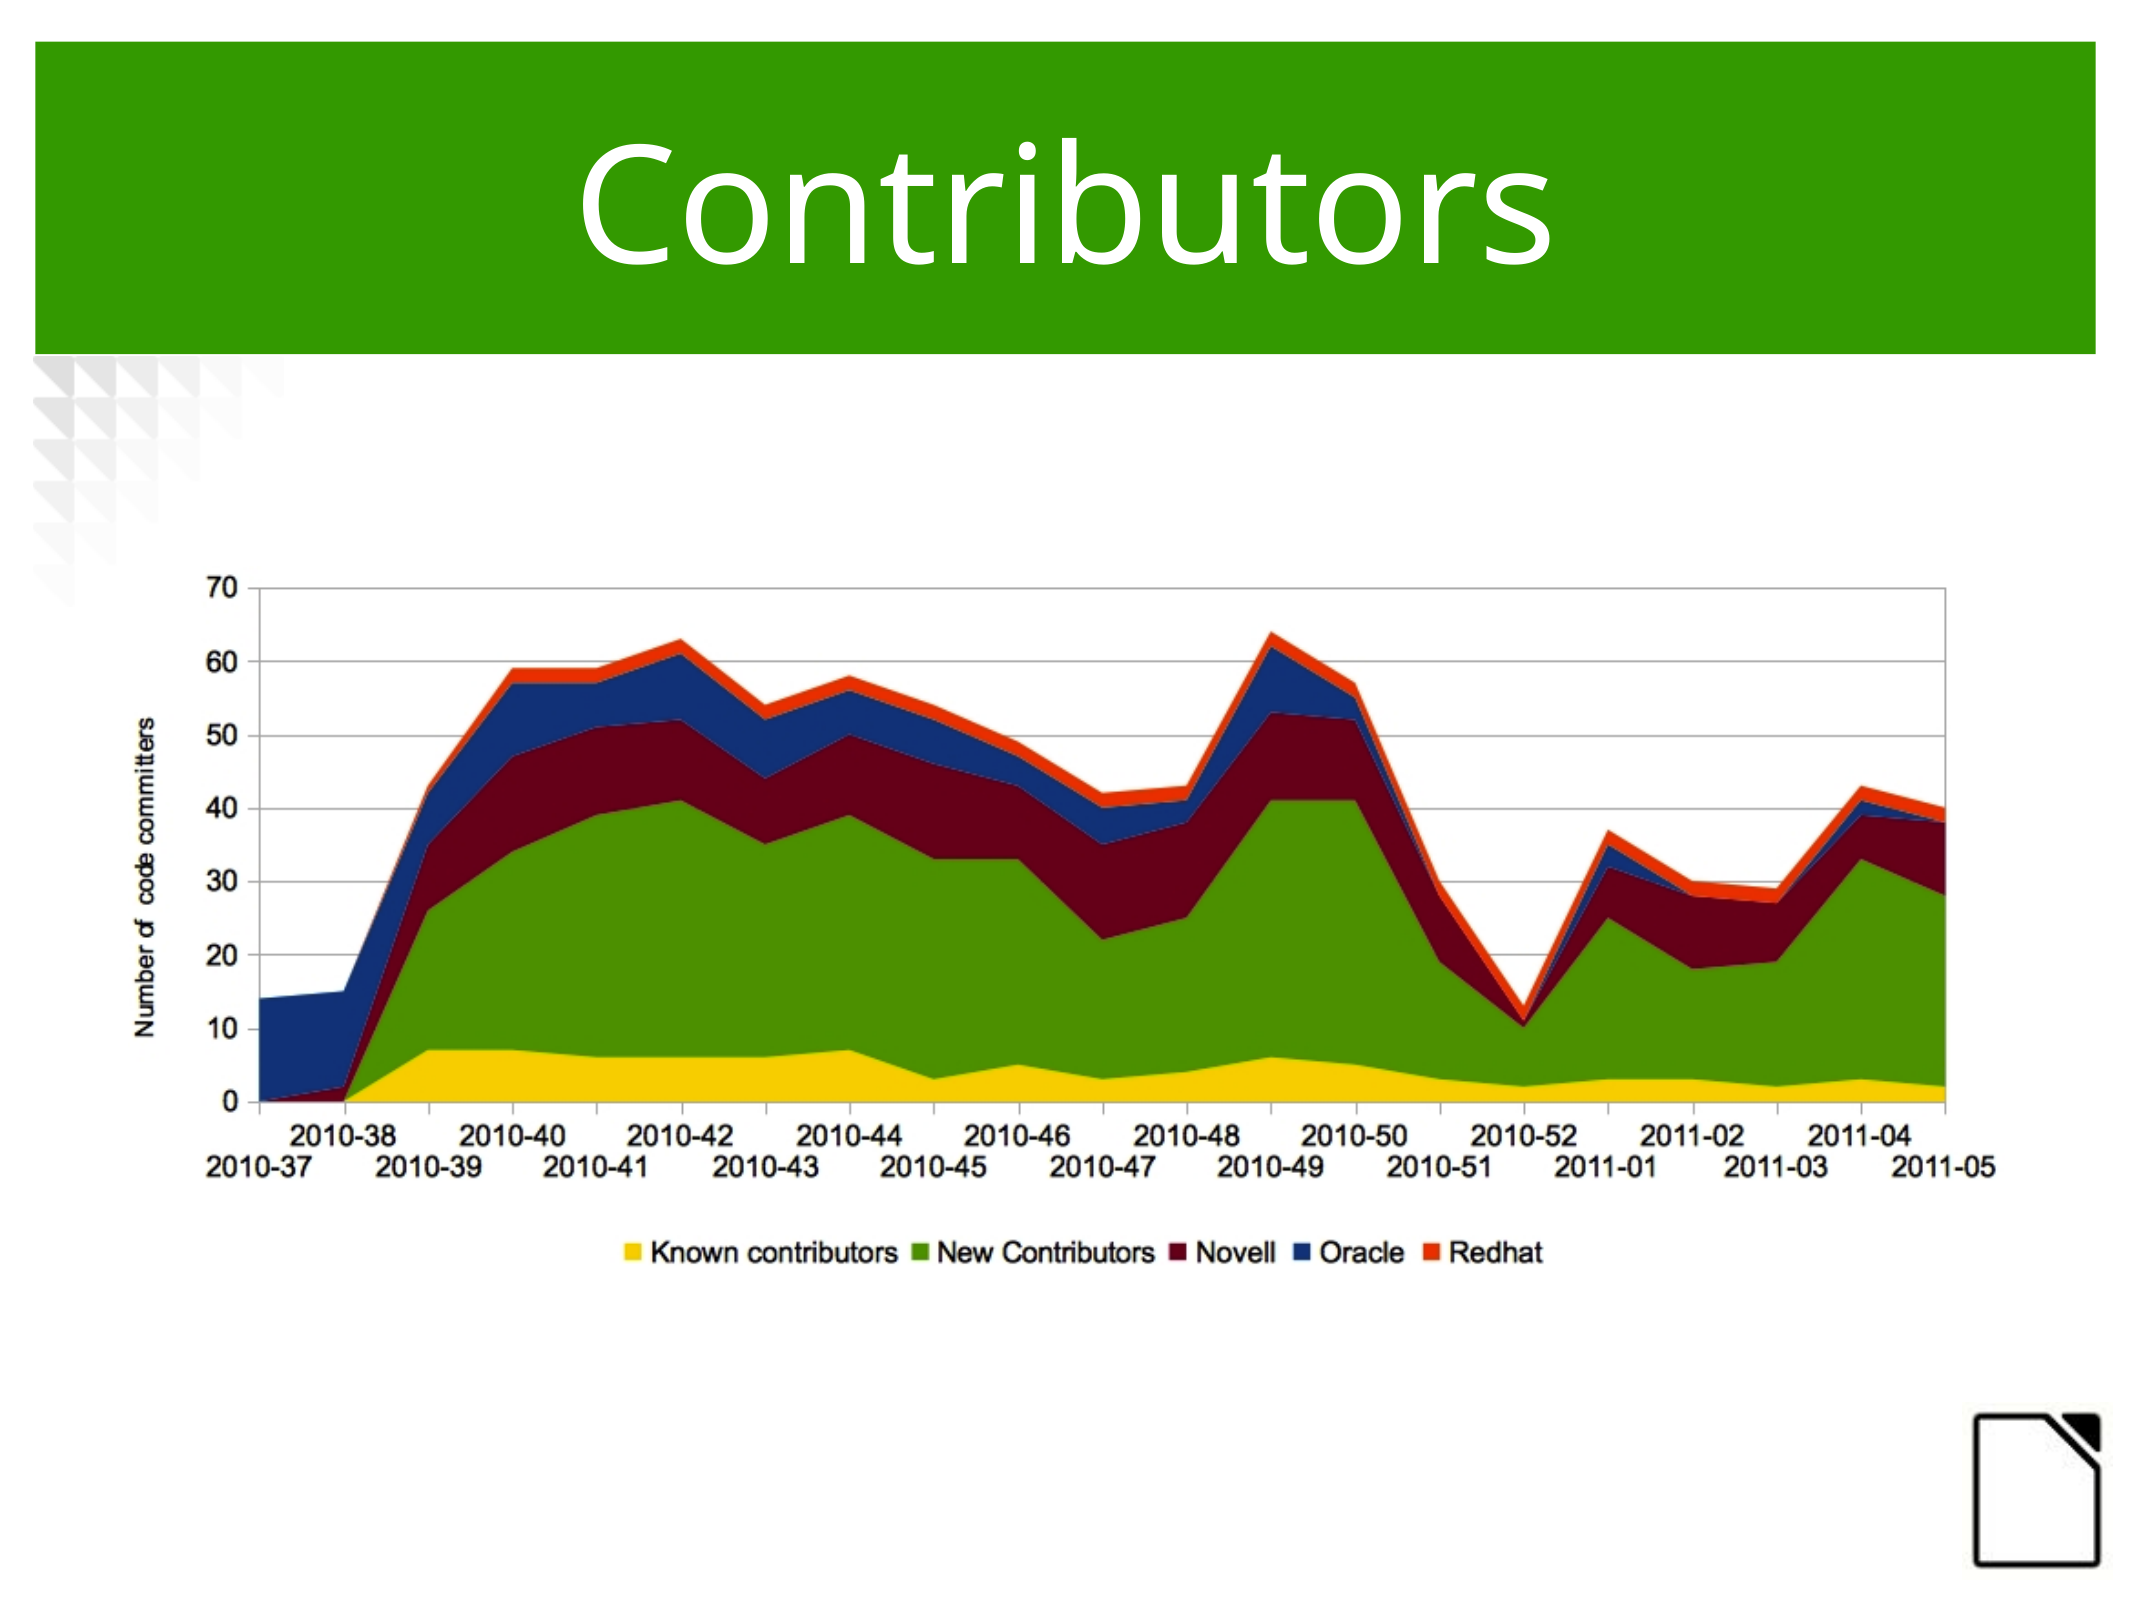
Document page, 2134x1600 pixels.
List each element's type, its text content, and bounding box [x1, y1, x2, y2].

picture [1962, 1402, 2113, 1580]
picture [33, 356, 2005, 1276]
title Contributors [35, 41, 2096, 355]
